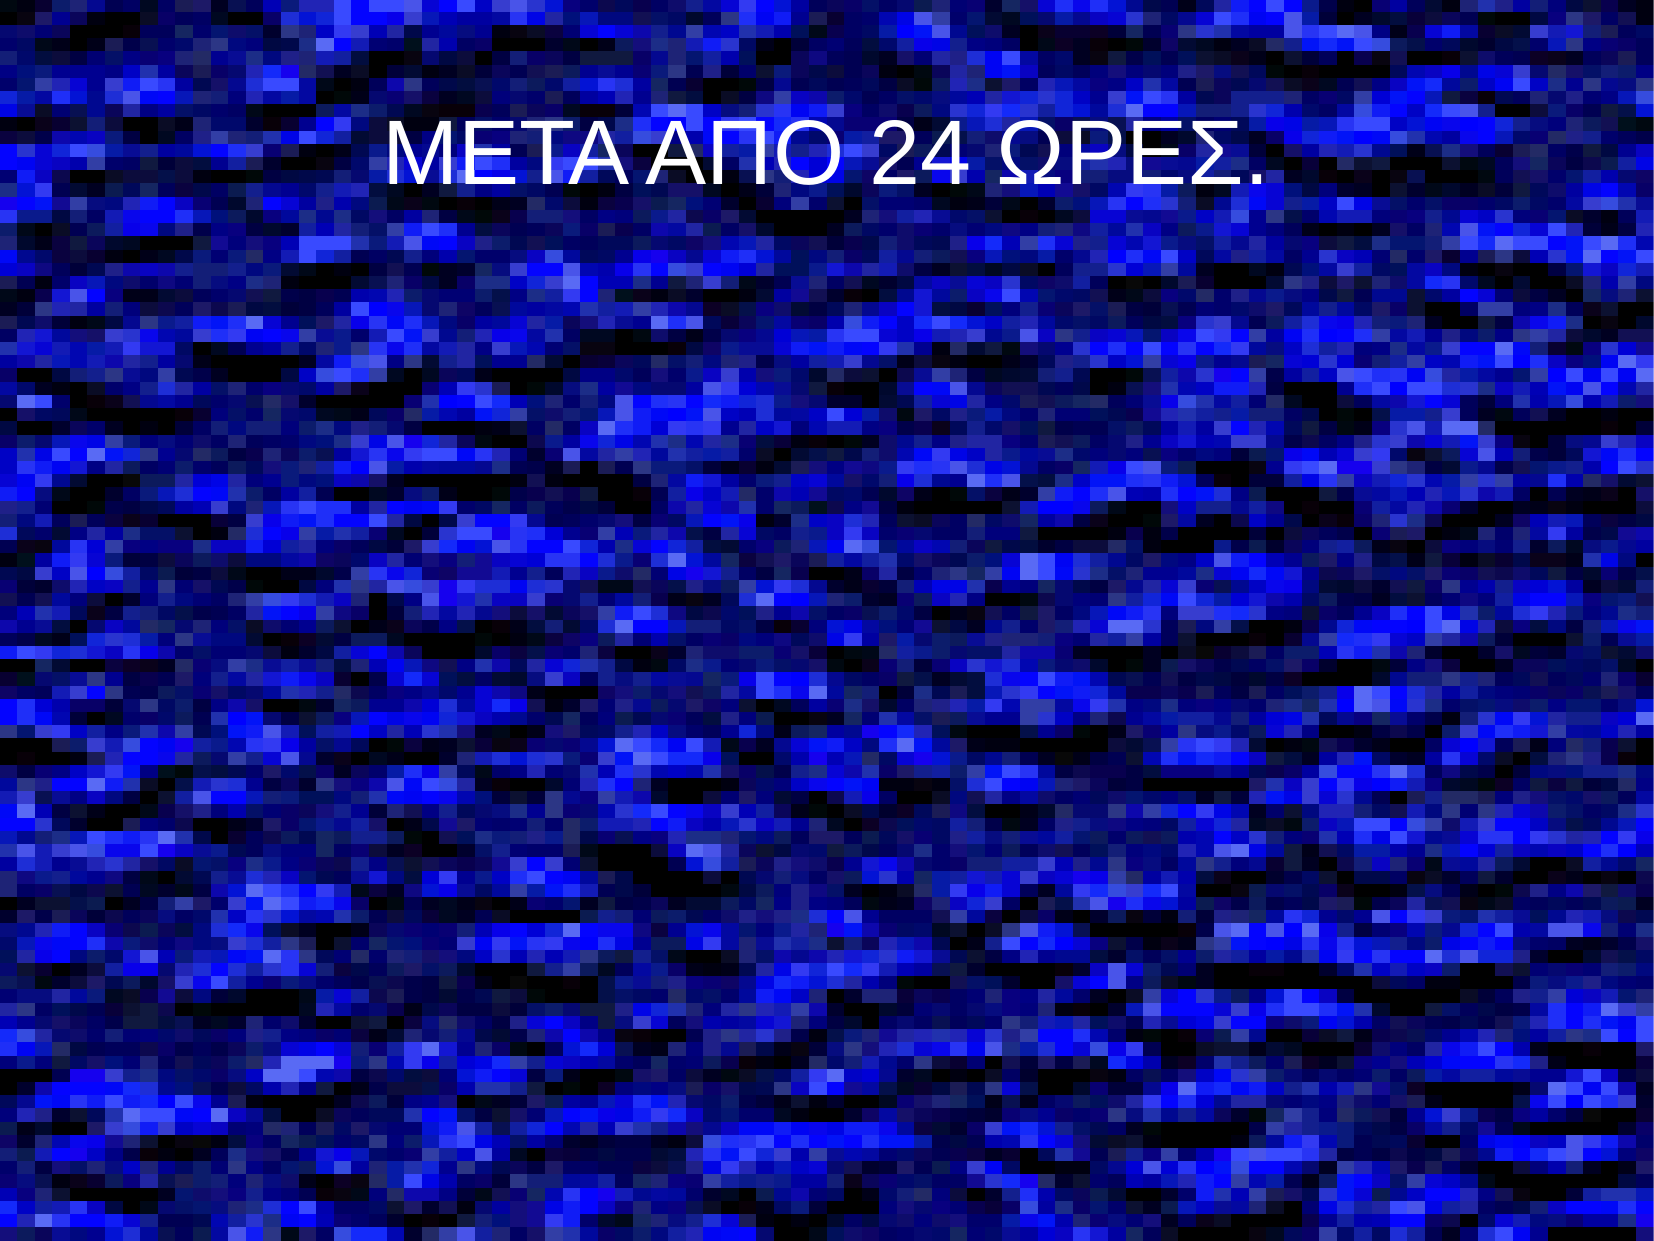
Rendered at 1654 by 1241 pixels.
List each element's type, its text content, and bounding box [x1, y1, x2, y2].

picture [0, 0, 1654, 1241]
title ΜΕΤΑ ΑΠΟ 24 ΩΡΕΣ. [82, 49, 1571, 257]
